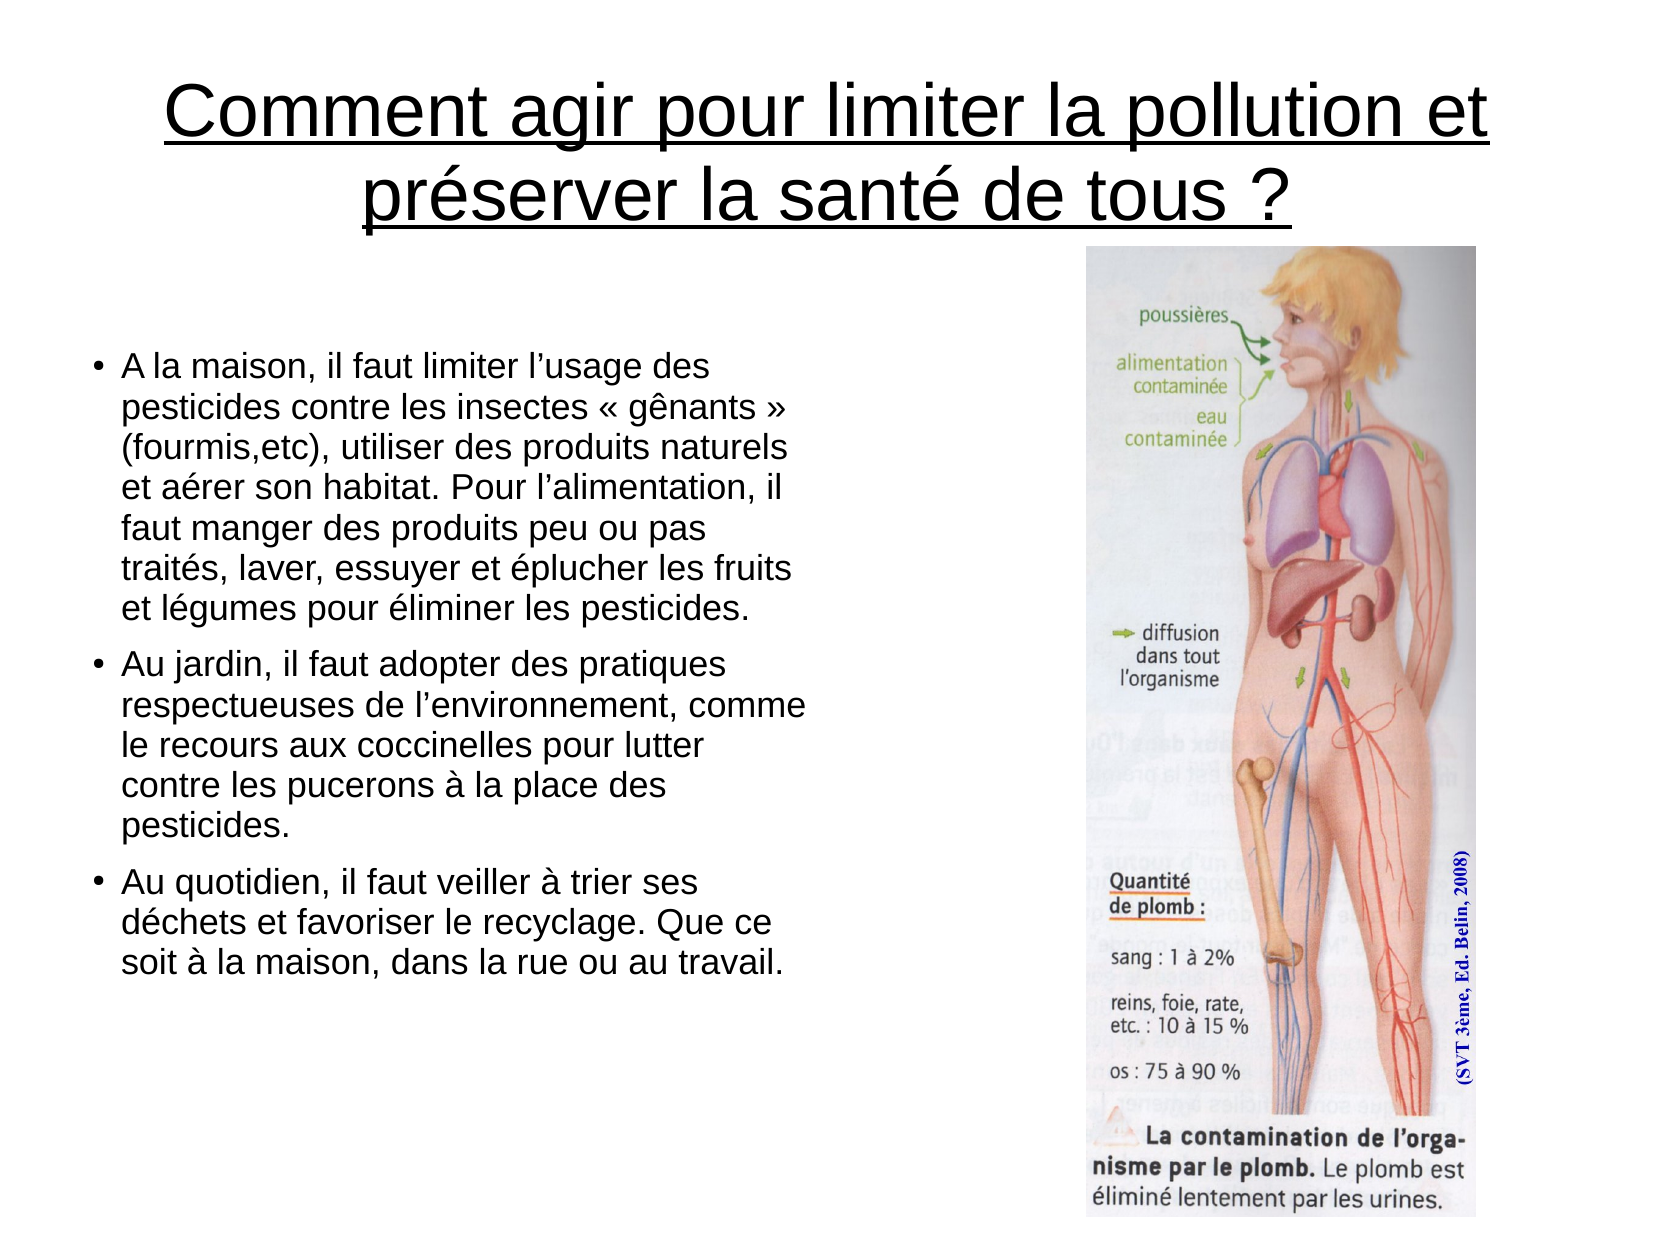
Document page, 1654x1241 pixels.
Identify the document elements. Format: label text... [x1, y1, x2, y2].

picture [1086, 246, 1476, 1217]
list A la maison, il faut limiter l’usage des pesticides contre les insectes « gênants » (fourmis,etc), utiliser des produits naturels et aérer son habitat. Pour l’alimentation, il faut manger des produits peu ou pas traités, laver, essuyer et éplucher les fruits et légumes pour éliminer les pesticides. Au jardin, il faut adopter des pratiques respectueuses de l’environnement, comme le recours aux coccinelles pour lutter contre les pucerons à la place des pesticides. Au quotidien, il faut veiller à trier ses déchets et favoriser le recyclage. Que ce soit à la maison, dans la rue ou au travail. [82, 290, 809, 1010]
title Comment agir pour limiter la pollution et préserver la santé de tous ? [82, 49, 1571, 257]
